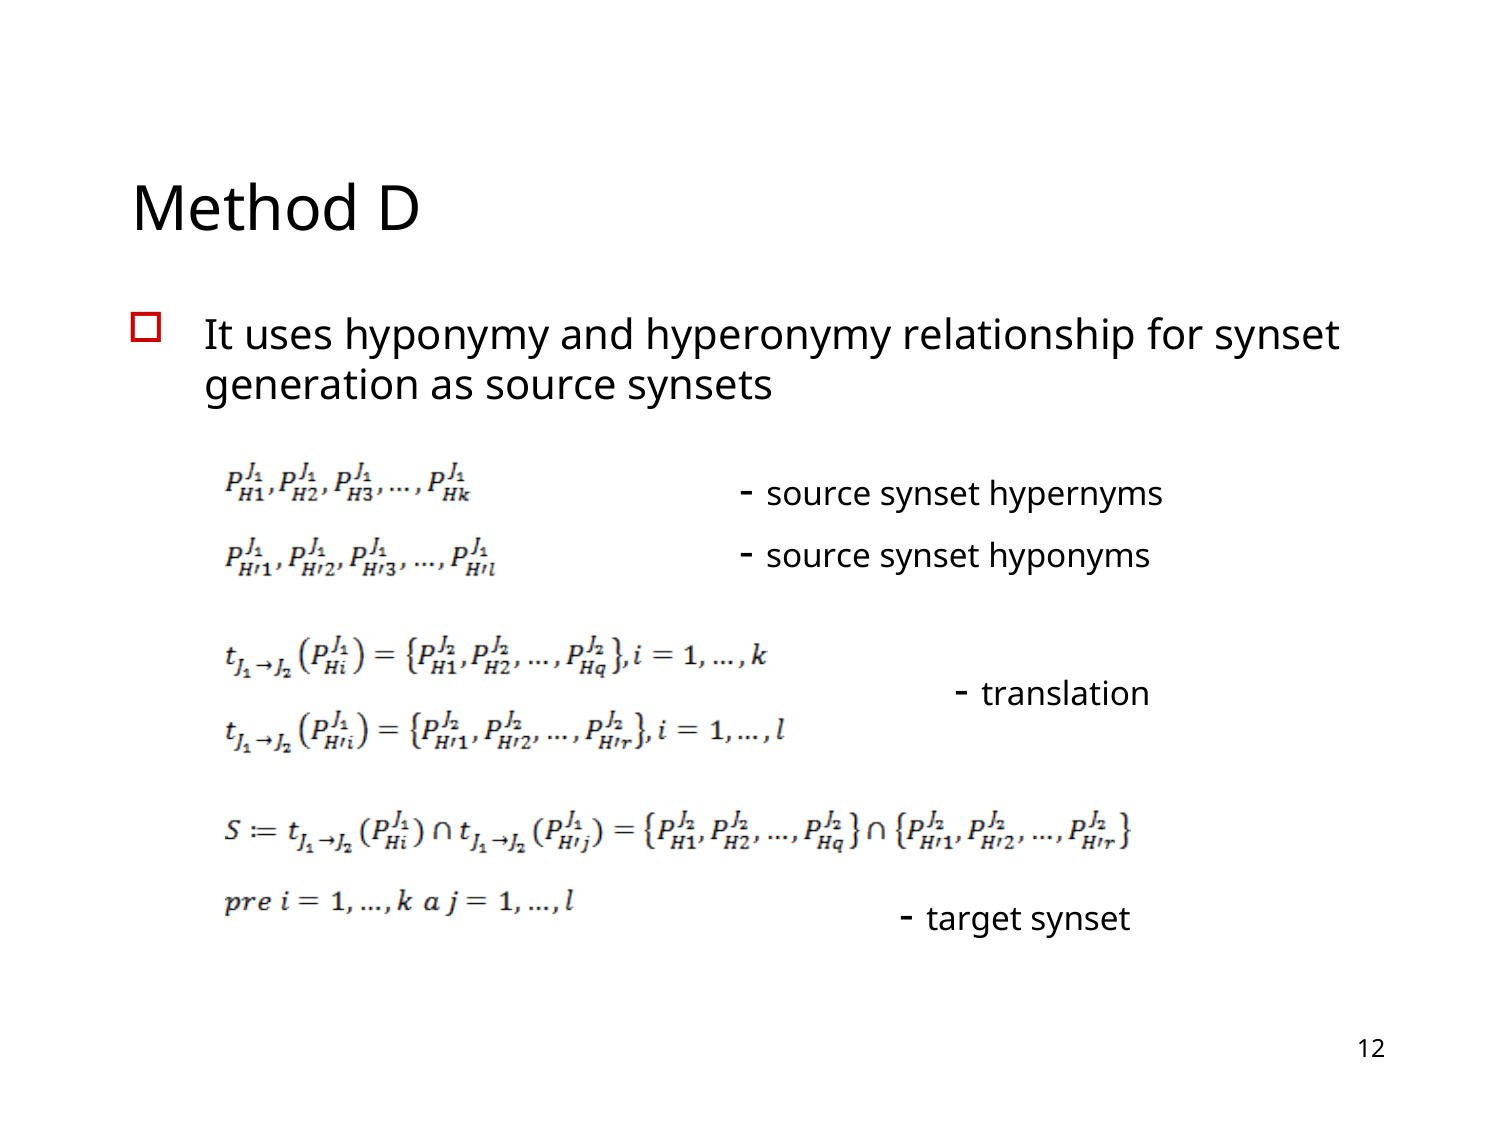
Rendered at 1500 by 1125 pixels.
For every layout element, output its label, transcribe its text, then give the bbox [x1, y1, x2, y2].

text_box - source synset hypernyms [724, 462, 1180, 522]
text_box - target synset [884, 887, 1146, 947]
picture [225, 874, 576, 936]
text_box <number> [1074, 1024, 1401, 1103]
text_box - source synset hyponyms [724, 524, 1167, 585]
picture [225, 449, 471, 519]
text_box - translation [939, 662, 1166, 722]
picture [225, 624, 768, 698]
text_box It uses hyponymy and hyperonymy relationship for synset generation as source synsets [112, 299, 1401, 451]
picture [225, 799, 1131, 873]
picture [225, 524, 498, 594]
title Method D [99, 62, 1450, 250]
picture [225, 699, 787, 771]
